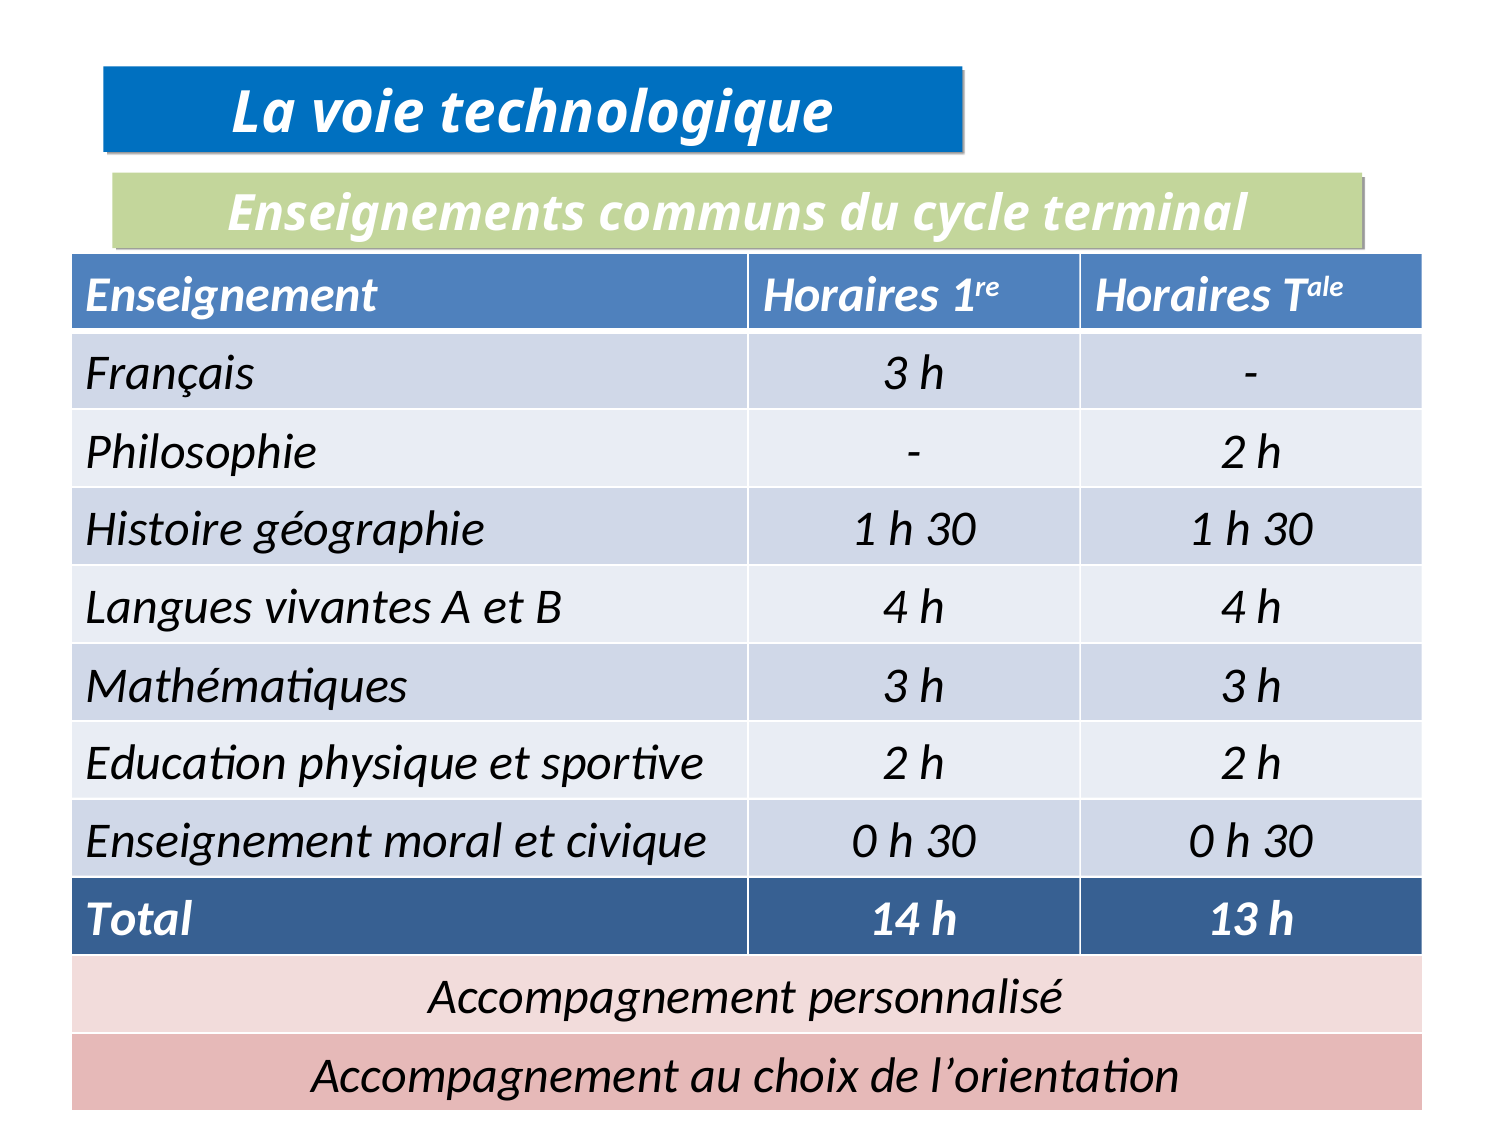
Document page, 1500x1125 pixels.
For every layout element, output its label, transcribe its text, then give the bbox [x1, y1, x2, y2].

text_box 4 h [749, 566, 1080, 642]
text_box 3 h [749, 644, 1080, 720]
text_box 0 h 30 [749, 800, 1080, 876]
text_box Philosophie [72, 410, 747, 486]
text_box Horaires 1re [749, 254, 1080, 328]
text_box 2 h [1081, 410, 1422, 486]
text_box 1 h 30 [749, 488, 1080, 564]
text_box Horaires Tale [1081, 254, 1422, 328]
text_box Français [72, 334, 747, 408]
text_box Accompagnement personnalisé [72, 956, 1422, 1032]
text_box Enseignement [72, 254, 747, 328]
text_box 13 h [1081, 878, 1422, 954]
text_box - [1081, 334, 1422, 408]
text_box Education physique et sportive [72, 722, 747, 798]
text_box Accompagnement au choix de l’orientation [72, 1034, 1422, 1110]
text_box 4 h [1081, 566, 1422, 642]
text_box - [749, 410, 1080, 486]
text_box Total [72, 878, 747, 954]
text_box Enseignement moral et civique [72, 800, 747, 876]
text_box 2 h [749, 722, 1080, 798]
text_box 3 h [1081, 644, 1422, 720]
text_box Enseignements communs du cycle terminal [112, 172, 1363, 249]
text_box 14 h [749, 878, 1080, 954]
text_box La voie technologique [103, 66, 963, 152]
text_box 0 h 30 [1081, 800, 1422, 876]
text_box Histoire géographie [72, 488, 747, 564]
text_box 1 h 30 [1081, 488, 1422, 564]
text_box Mathématiques [72, 644, 747, 720]
text_box Langues vivantes A et B [72, 566, 747, 642]
text_box 3 h [749, 334, 1080, 408]
text_box 2 h [1081, 722, 1422, 798]
